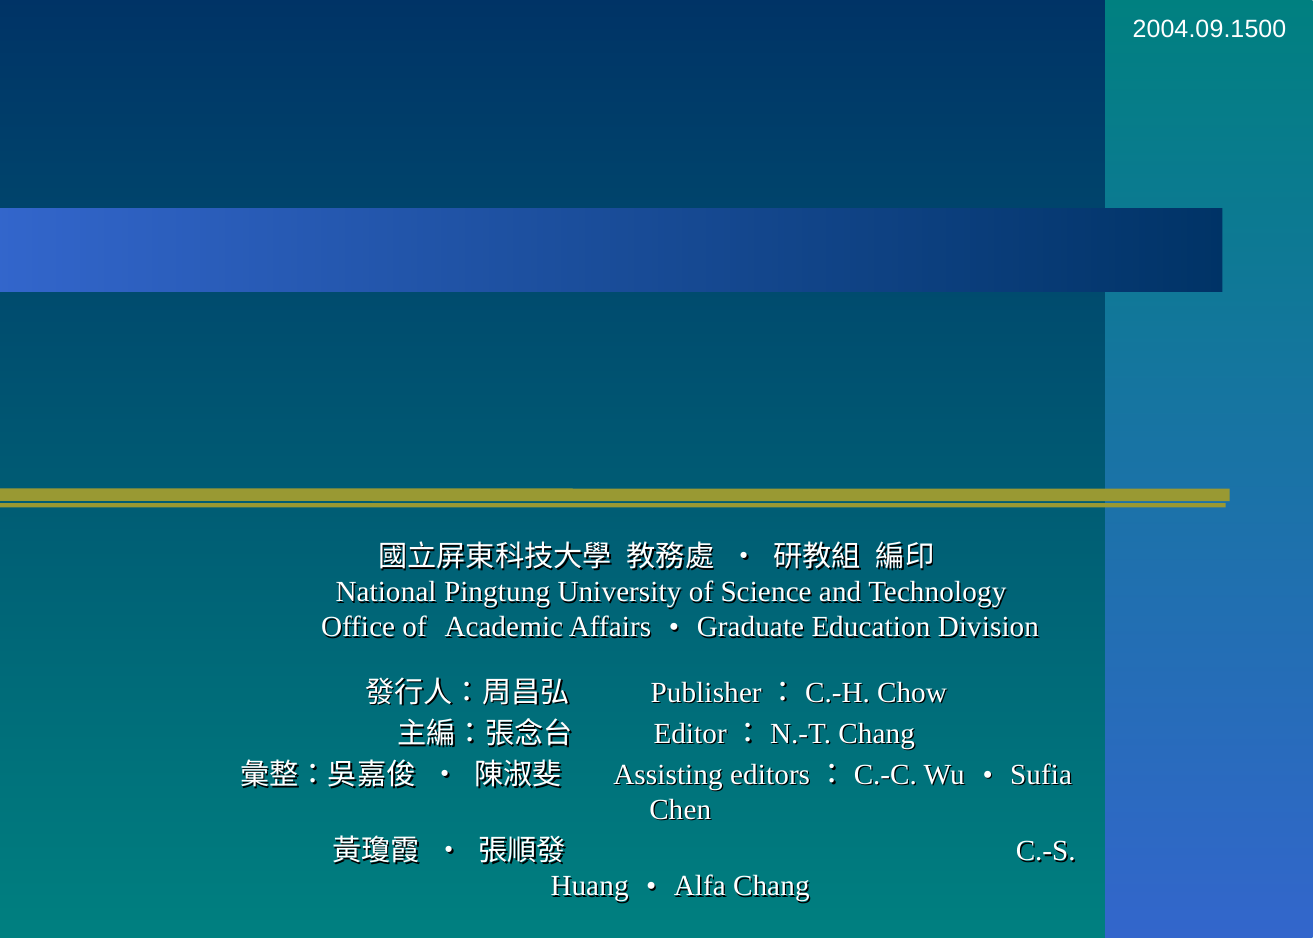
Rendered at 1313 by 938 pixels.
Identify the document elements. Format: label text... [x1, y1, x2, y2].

text_box 2004.09.1500 [1117, 5, 1301, 51]
text_box [0, 0, 1313, 938]
text_box 國立屏東科技大學 教務處 • 研教組 編印 National Pingtung University of Science and Technology Office of Academic Affairs • Graduate Education Division 發行人：周昌弘 Publisher：C.-H. Chow 主編：張念台 Editor：N.-T. Chang 彙整：吳嘉俊 • 陳淑斐 Assisting editors：C.-C. Wu • Sufia Chen 黃瓊霞 • 張順發 C.-S. Huang • Alfa Chang Tel: (886-8) 7740115 • Fax: (886-8) 7740168 • http://www.npust.edu.tw/ [197, 531, 1116, 900]
